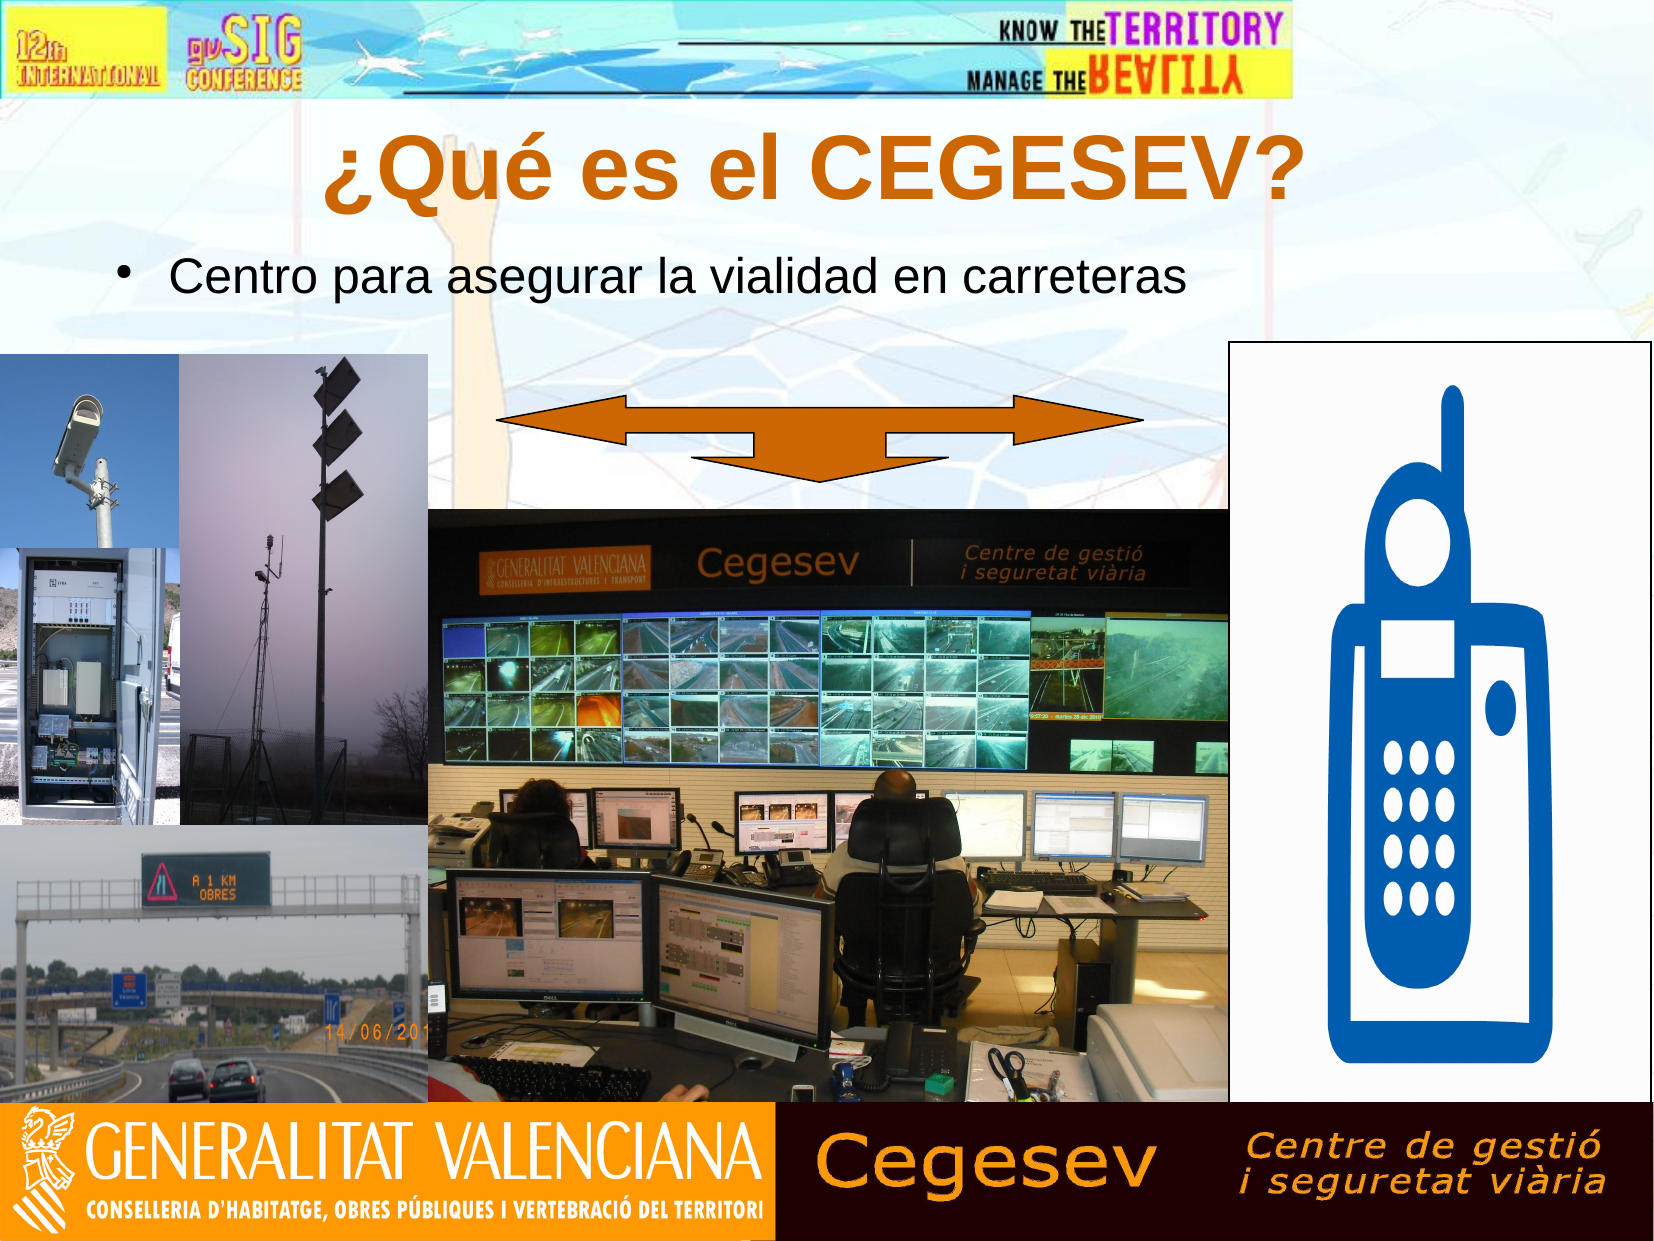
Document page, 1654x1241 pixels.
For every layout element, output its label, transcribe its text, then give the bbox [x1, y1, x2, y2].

picture [0, 0, 1654, 1241]
text_box [495, 395, 1144, 483]
list Centro para asegurar la vialidad en carreteras [82, 236, 1571, 347]
title ¿Qué es el CEGESEV? [70, 89, 1560, 237]
